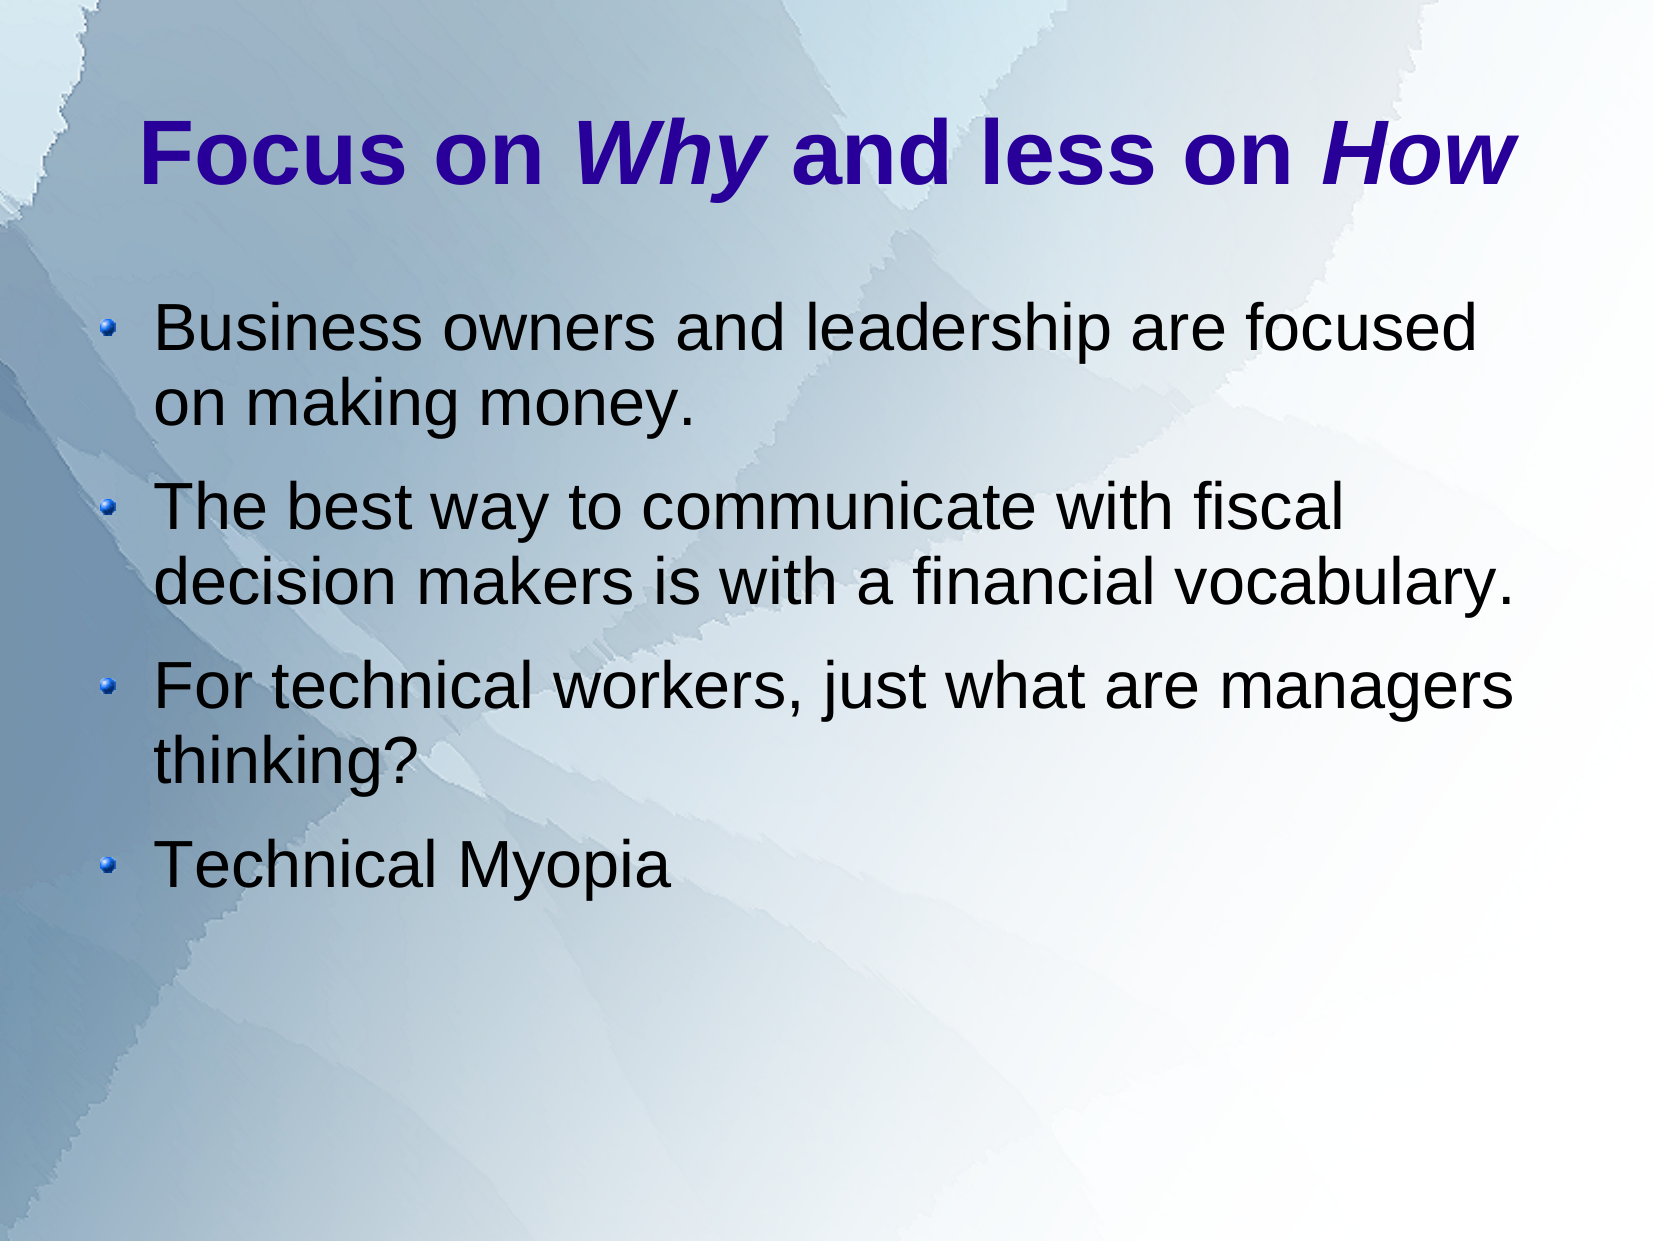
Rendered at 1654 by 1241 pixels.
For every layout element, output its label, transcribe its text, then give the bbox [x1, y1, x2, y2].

list Business owners and leadership are focused on making money. The best way to communicate with fiscal decision makers is with a financial vocabulary. For technical workers, just what are managers thinking? Technical Myopia [82, 290, 1571, 1109]
title Focus on Why and less on How [82, 49, 1571, 257]
picture [0, 0, 1654, 1241]
